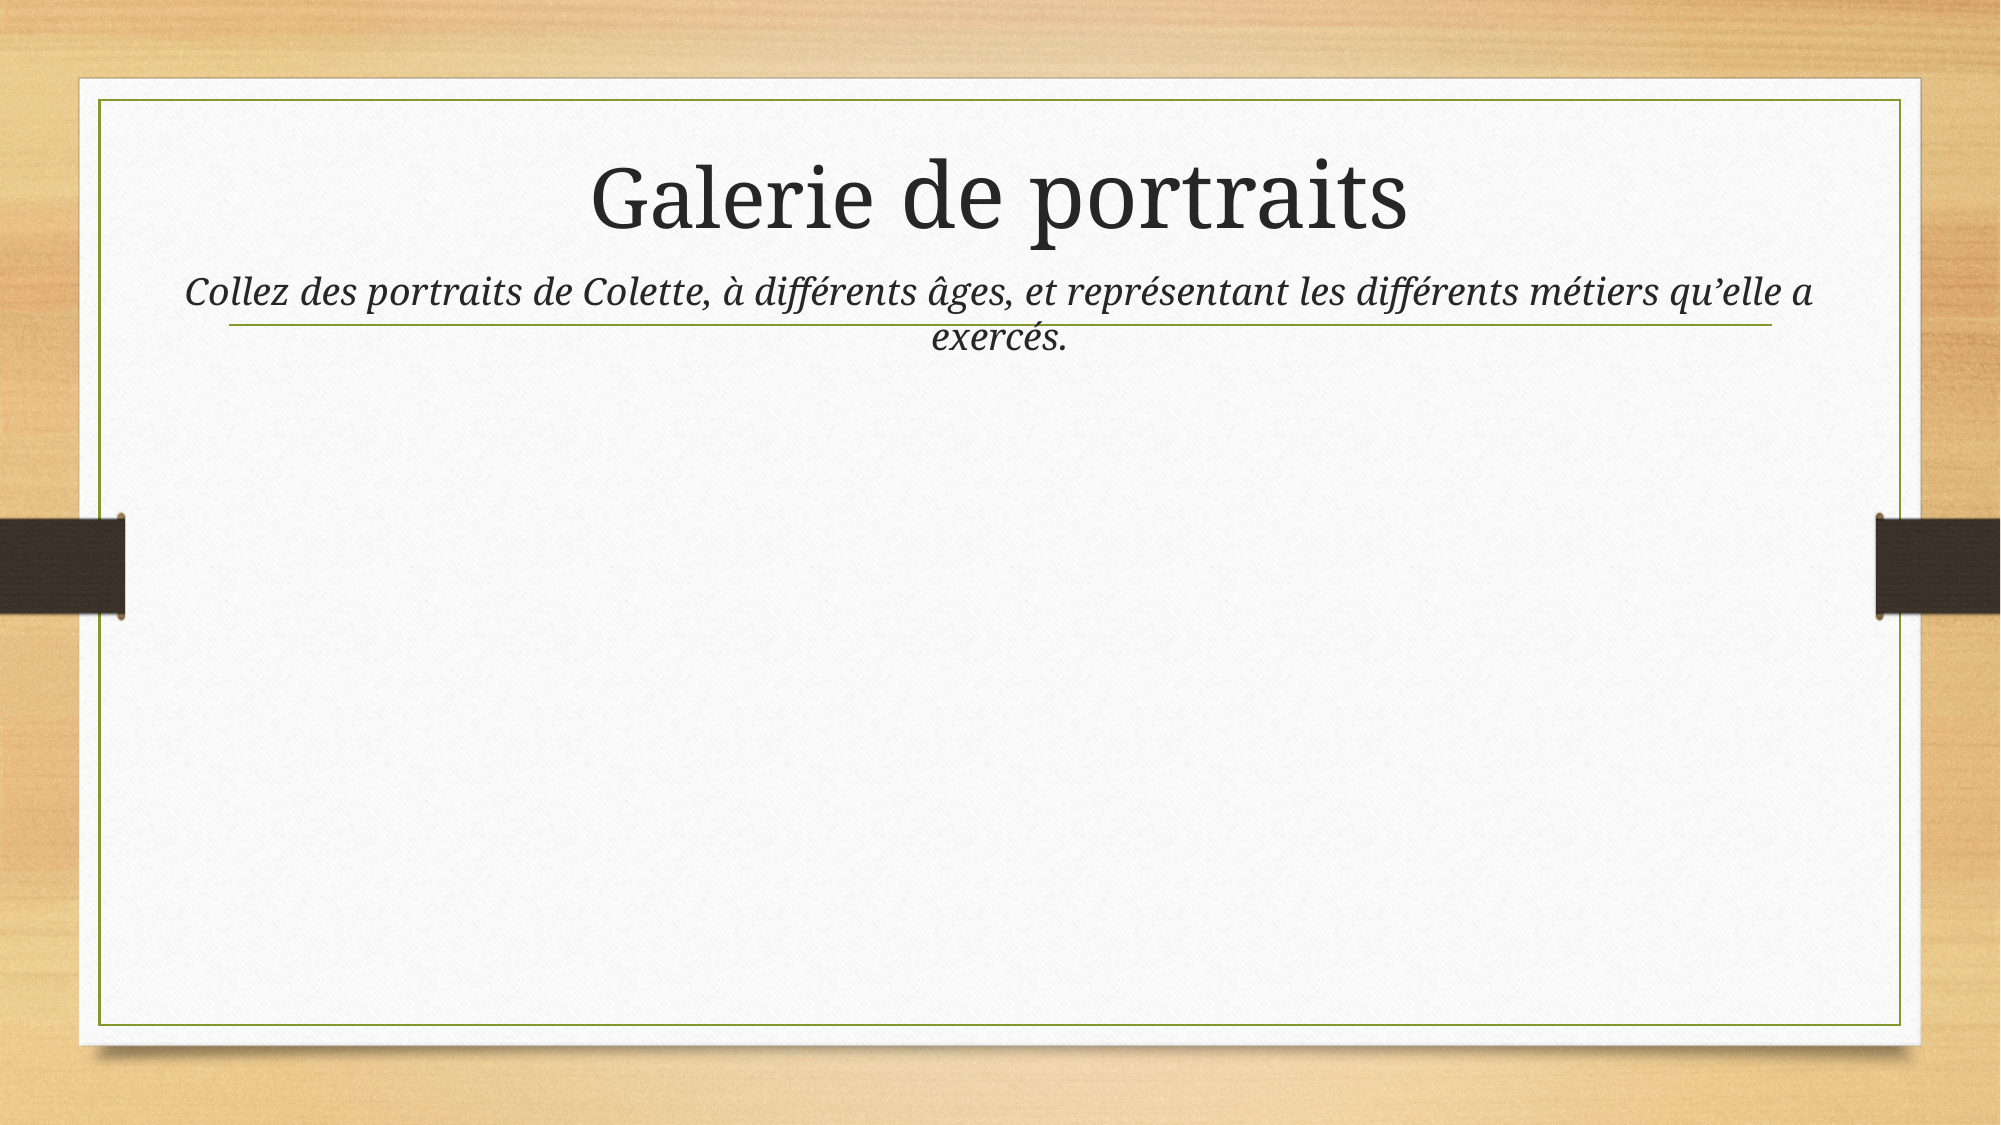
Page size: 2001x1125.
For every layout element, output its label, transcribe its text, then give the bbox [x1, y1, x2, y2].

text_box Collez des portraits de Colette, à différents âges, et représentant les différents métiers qu’elle a exercés. [99, 260, 1900, 334]
text_box Galerie de portraits [212, 86, 1788, 260]
